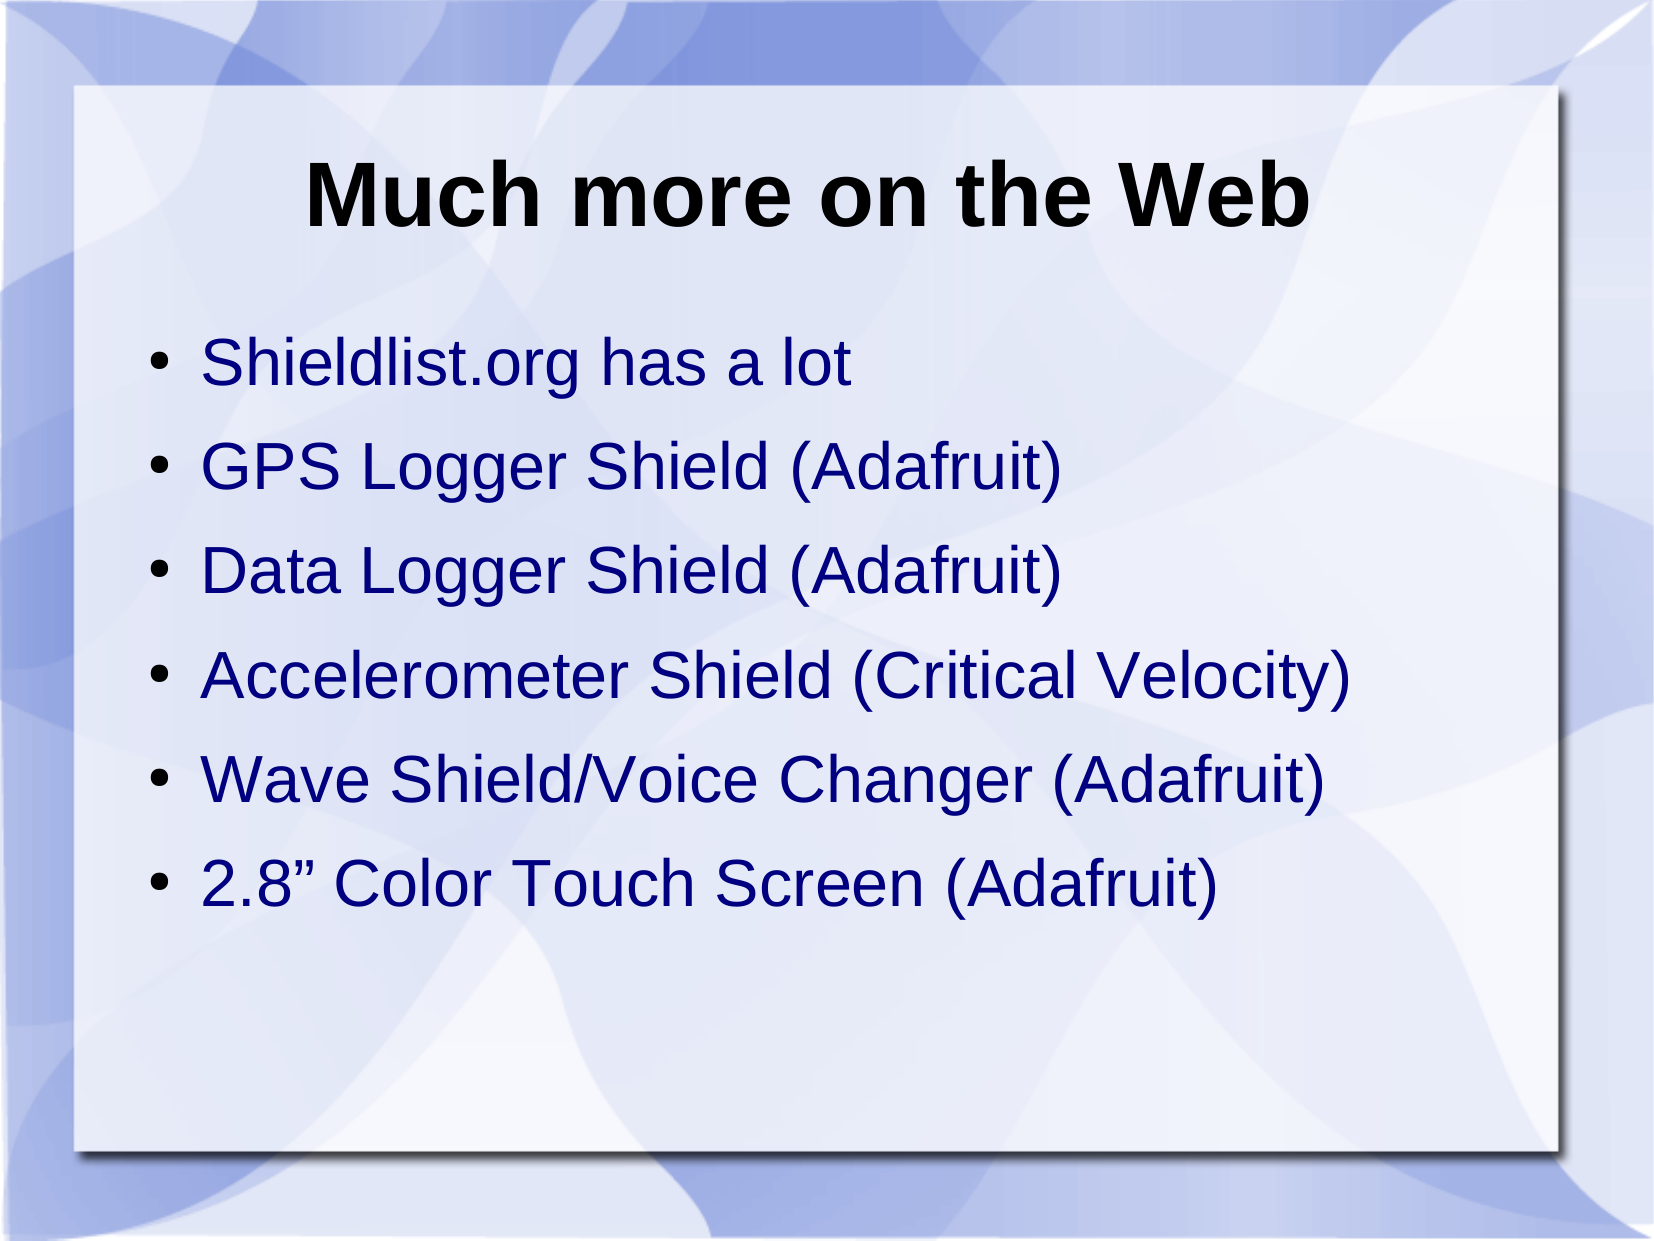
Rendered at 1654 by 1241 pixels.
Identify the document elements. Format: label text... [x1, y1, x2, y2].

list Shieldlist.org has a lot GPS Logger Shield (Adafruit) Data Logger Shield (Adafruit) Accelerometer Shield (Critical Velocity) Wave Shield/Voice Changer (Adafruit) 2.8” Color Touch Screen (Adafruit) [129, 324, 1489, 975]
picture [0, 0, 1654, 1241]
title Much more on the Web [82, 90, 1536, 298]
